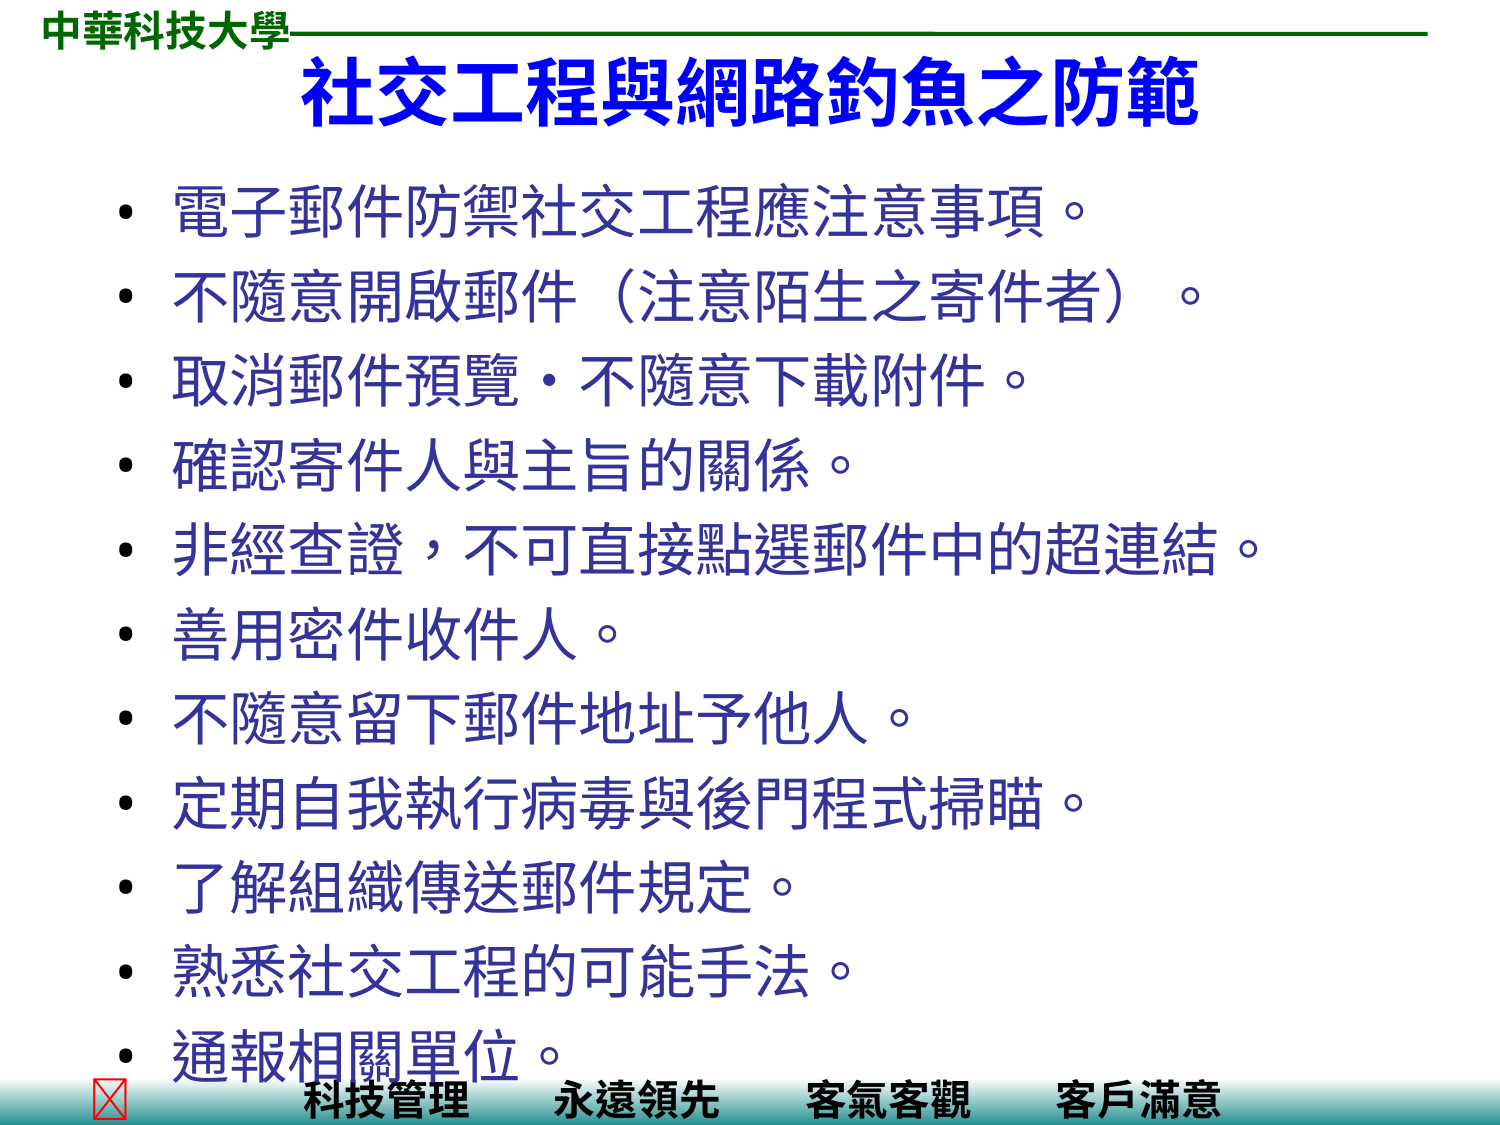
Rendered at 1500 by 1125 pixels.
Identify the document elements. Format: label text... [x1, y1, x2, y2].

title 社交工程與網路釣魚之防範 [75, 15, 1426, 166]
list 電子郵件防禦社交工程應注意事項。 不隨意開啟郵件（注意陌生之寄件者）。 取消郵件預覽•不隨意下載附件。 確認寄件人與主旨的關係。 非經查證，不可直接點選郵件中的超連結。 善用密件收件人。 不隨意留下郵件地址予他人。 定期自我執行病毒與後門程式掃瞄。 了解組織傳送郵件規定。 熟悉社交工程的可能手法。 通報相關單位。 [99, 168, 1450, 1106]
